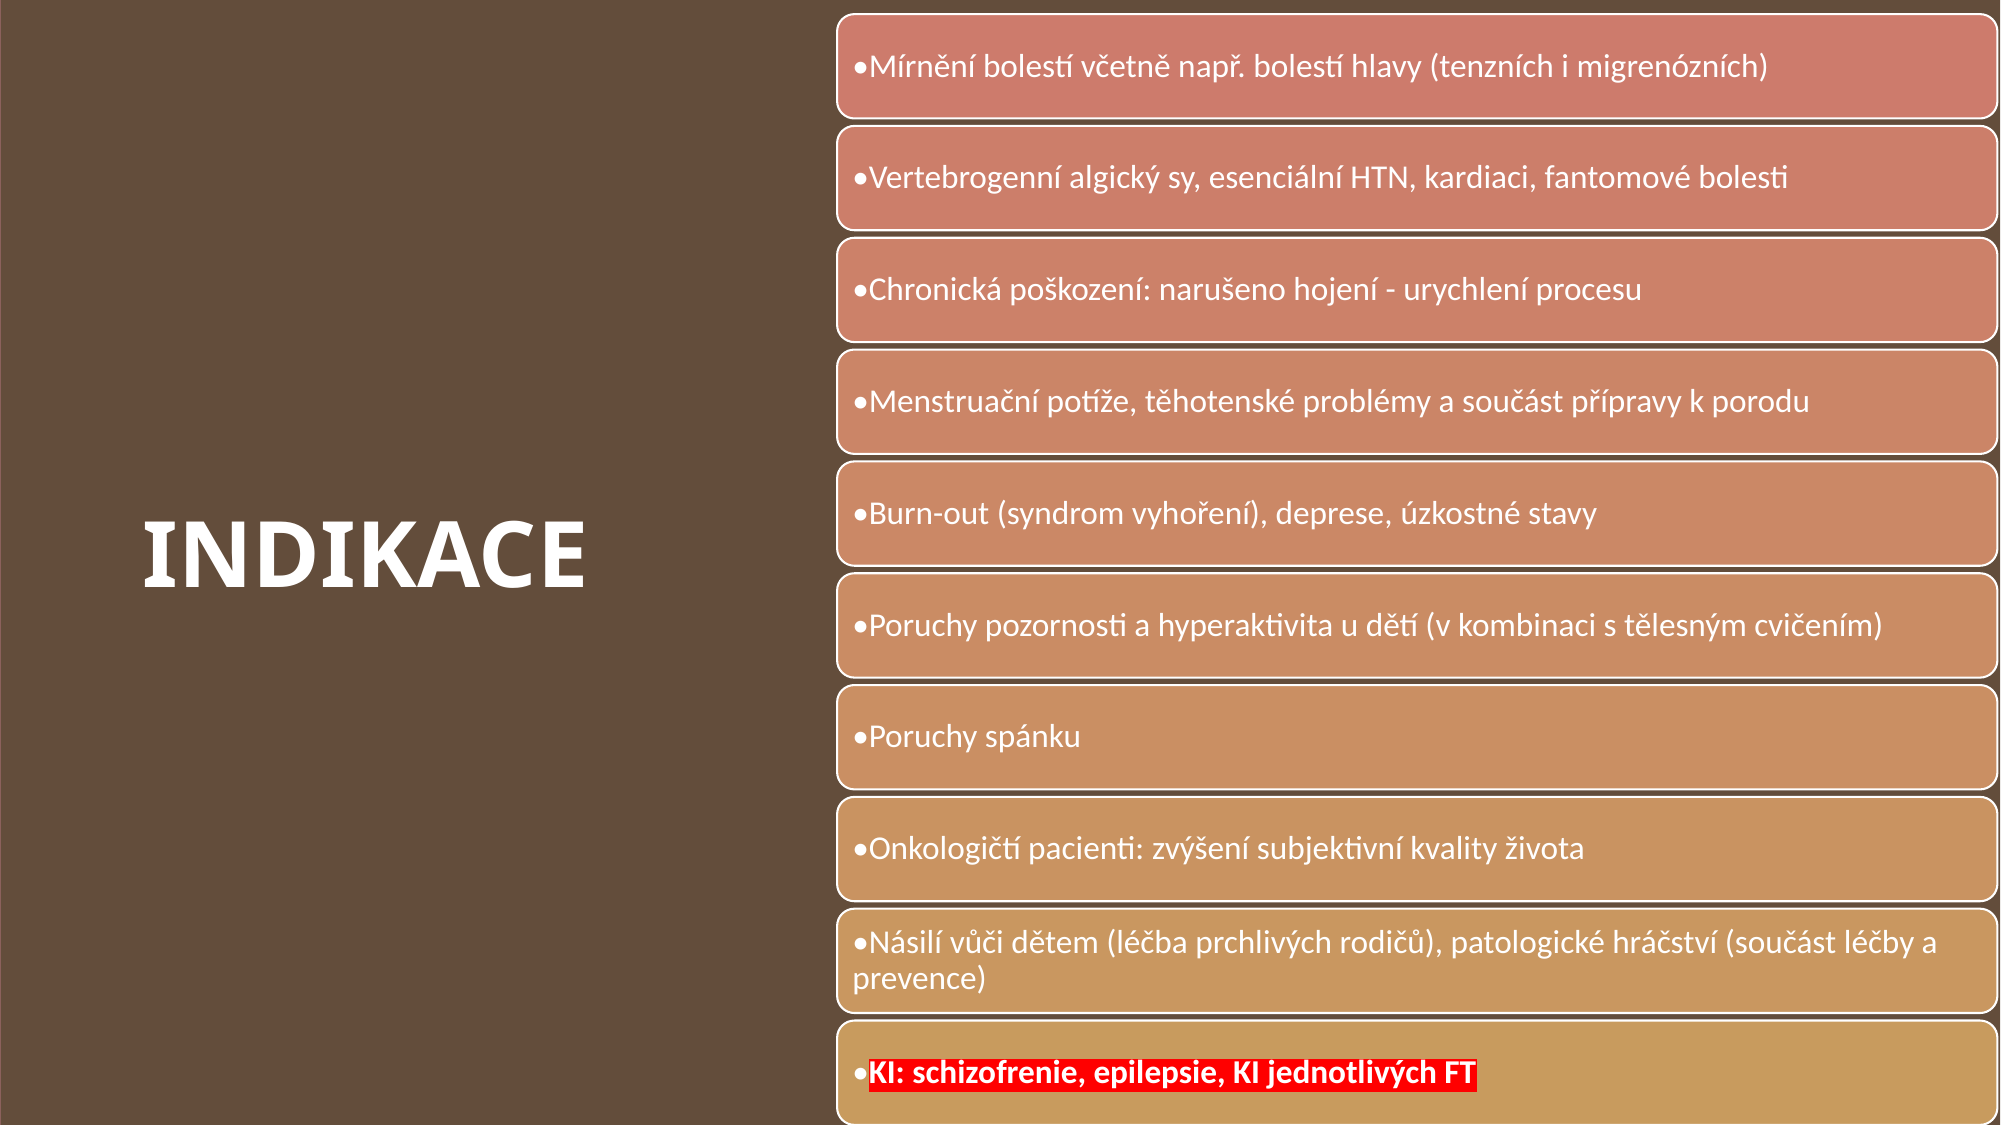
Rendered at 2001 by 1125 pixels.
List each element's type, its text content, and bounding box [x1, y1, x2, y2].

text_box [0, 0, 2000, 1125]
text_box •Onkologičtí pacienti: zvýšení subjektivní kvality života [837, 796, 1998, 902]
text_box •Násilí vůči dětem (léčba prchlivých rodičů), patologické hráčství (součást léčby a prevence) [837, 908, 1998, 1014]
title INDIKACE [127, 81, 956, 1036]
text_box •Mírnění bolestí včetně např. bolestí hlavy (tenzních i migrenózních) [837, 14, 1998, 119]
text_box •Vertebrogenní algický sy, esenciální HTN, kardiaci, fantomové bolesti [837, 125, 1998, 231]
text_box •Poruchy pozornosti a hyperaktivita u dětí (v kombinaci s tělesným cvičením) [837, 573, 1998, 678]
text_box •Menstruační potíže, těhotenské problémy a součást přípravy k porodu [837, 349, 1998, 454]
text_box •KI: schizofrenie, epilepsie, KI jednotlivých FT [837, 1020, 1998, 1125]
text_box •Chronická poškození: narušeno hojení - urychlení procesu [837, 237, 1998, 343]
text_box •Poruchy spánku [837, 685, 1998, 790]
text_box •Burn-out (syndrom vyhoření), deprese, úzkostné stavy [837, 461, 1998, 566]
